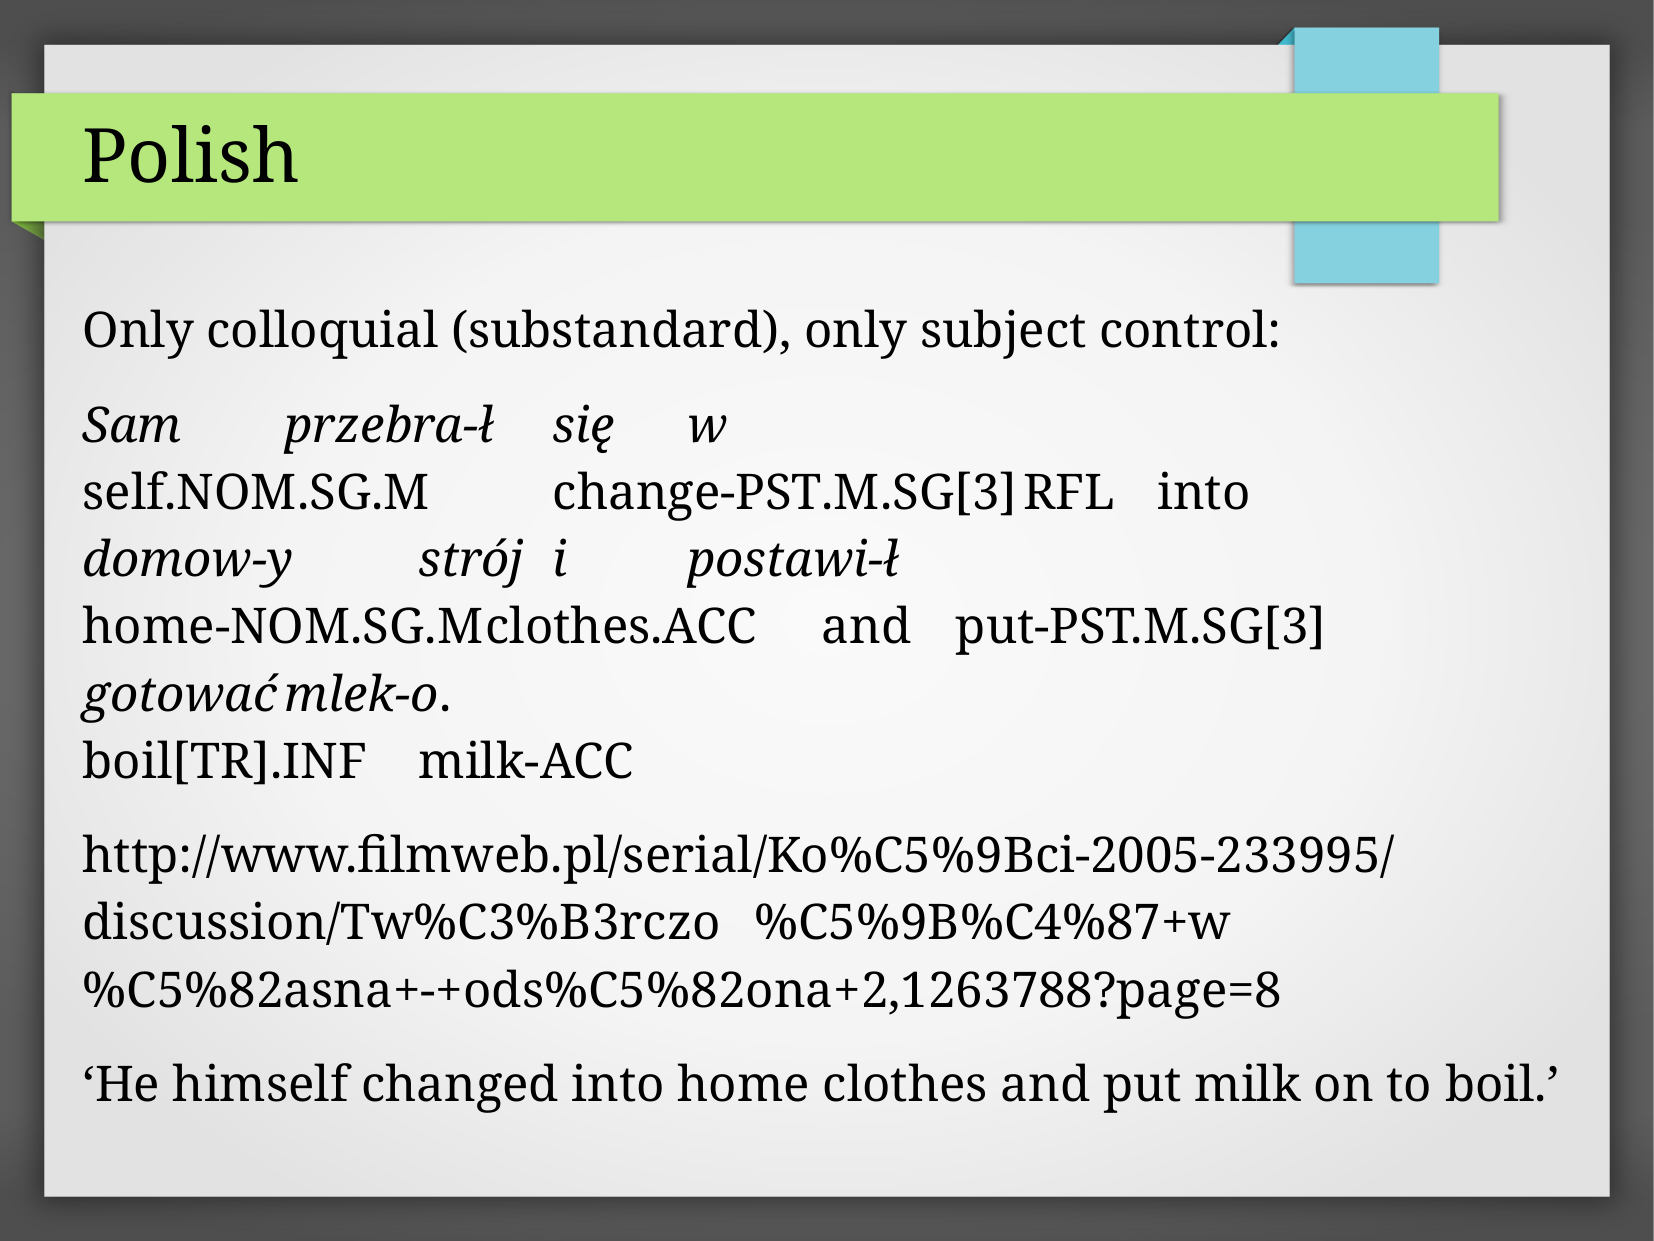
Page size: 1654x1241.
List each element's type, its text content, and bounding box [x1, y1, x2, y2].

list Only colloquial (substandard), only subject control: Sam przebra-ł się w self.NOM.SG.M change-PST.M.SG[3] RFL into domow-y strój i postawi-ł home-NOM.SG.M clothes.ACC and put-PST.M.SG[3] gotować mlek-o. boil[TR].INF milk-ACC http://www.filmweb.pl/serial/Ko%C5%9Bci-2005-233995/discussion/Tw%C3%B3rczo %C5%9B%C4%87+w%C5%82asna+-+ods%C5%82ona+2,1263788?page=8 ‘He himself changed into home clothes and put milk on to boil.’ [82, 295, 1571, 1134]
title Polish [82, 94, 1264, 213]
picture [0, 0, 1654, 1241]
